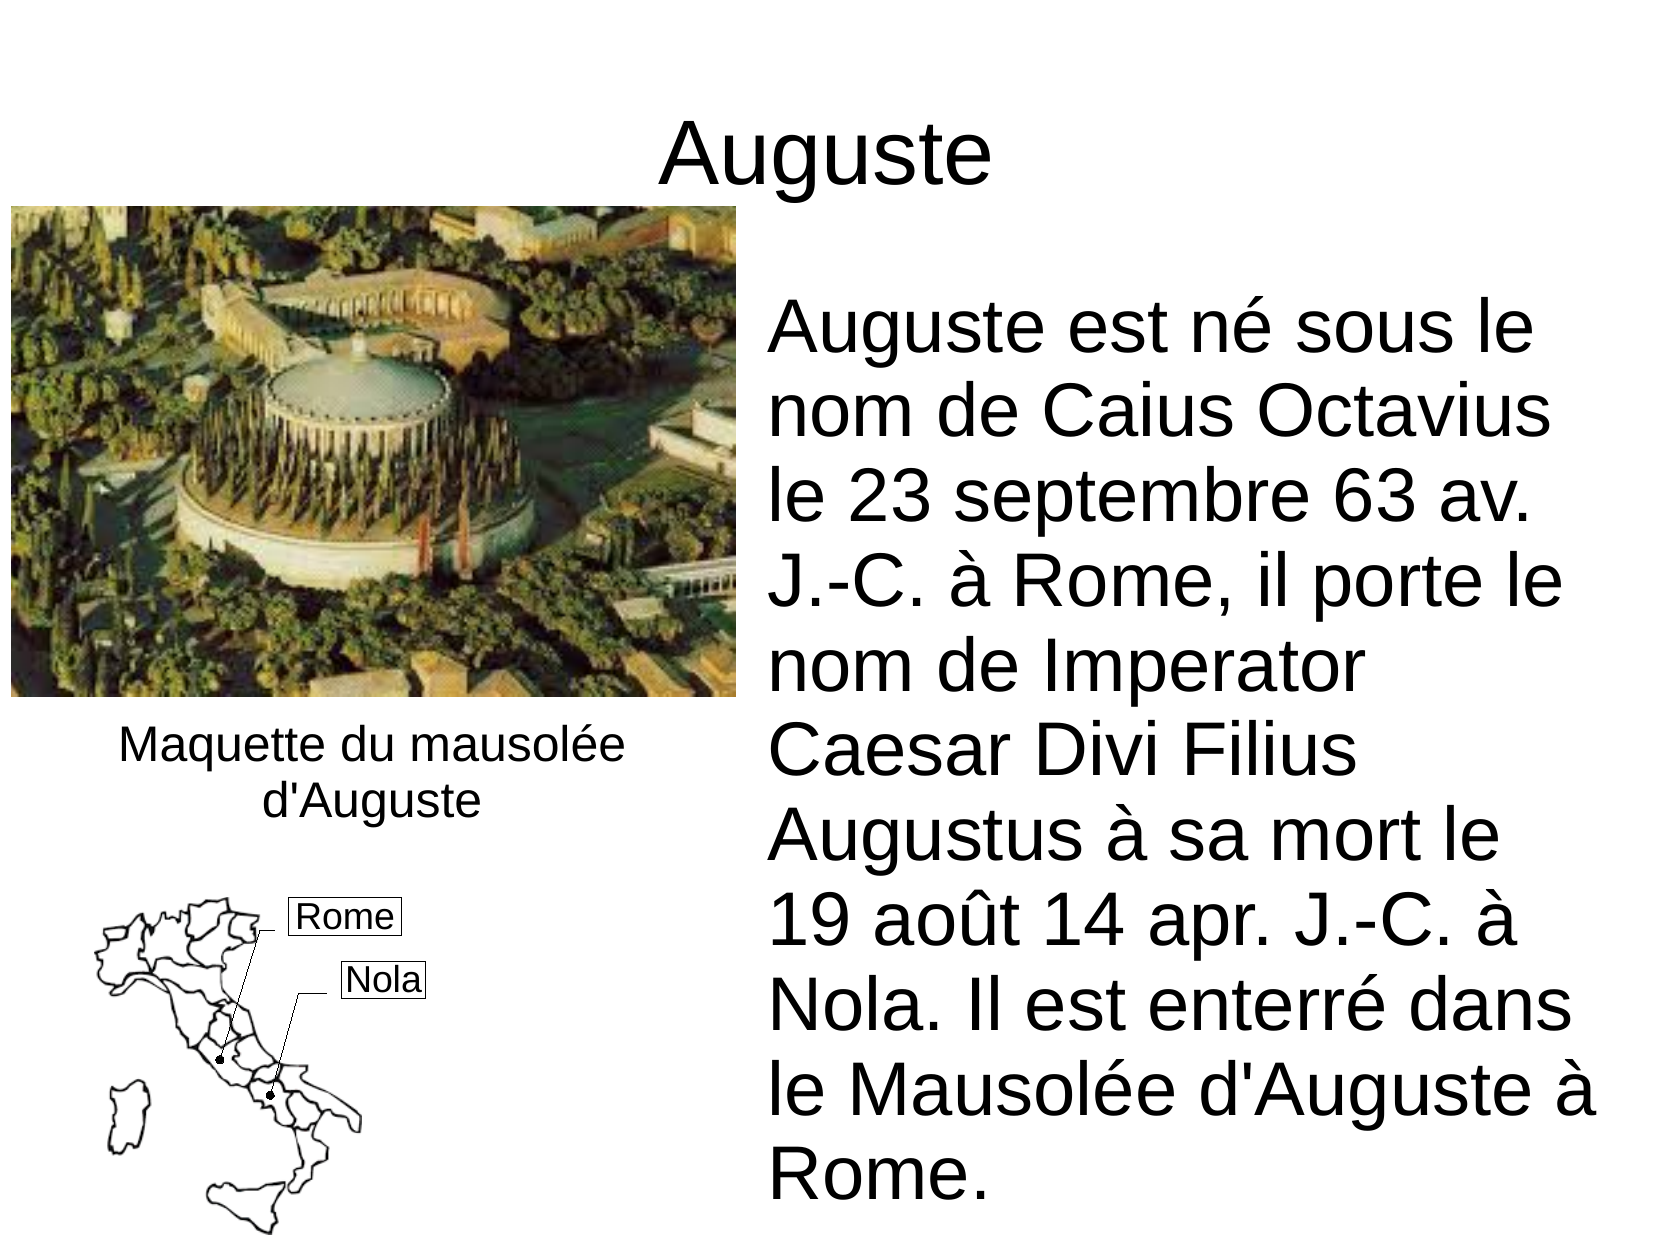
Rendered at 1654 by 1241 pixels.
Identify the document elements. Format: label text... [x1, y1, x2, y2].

text_box Nola [342, 961, 425, 999]
list Auguste est né sous le nom de Caius Octavius le 23 septembre 63 av. J.-C. à Rome, il porte le nom de Imperator Caesar Divi Filius Augustus à sa mort le 19 août 14 apr. J.-C. à Nola. Il est enterré dans le Mausolée d'Auguste à Rome. [708, 283, 1607, 1217]
picture [94, 897, 362, 1235]
title Auguste [82, 49, 1571, 257]
picture [11, 206, 736, 697]
text_box [215, 1055, 224, 1064]
text_box [266, 1091, 275, 1100]
text_box Rome [289, 898, 402, 935]
text_box Maquette du mausolée d'Auguste [11, 708, 733, 839]
